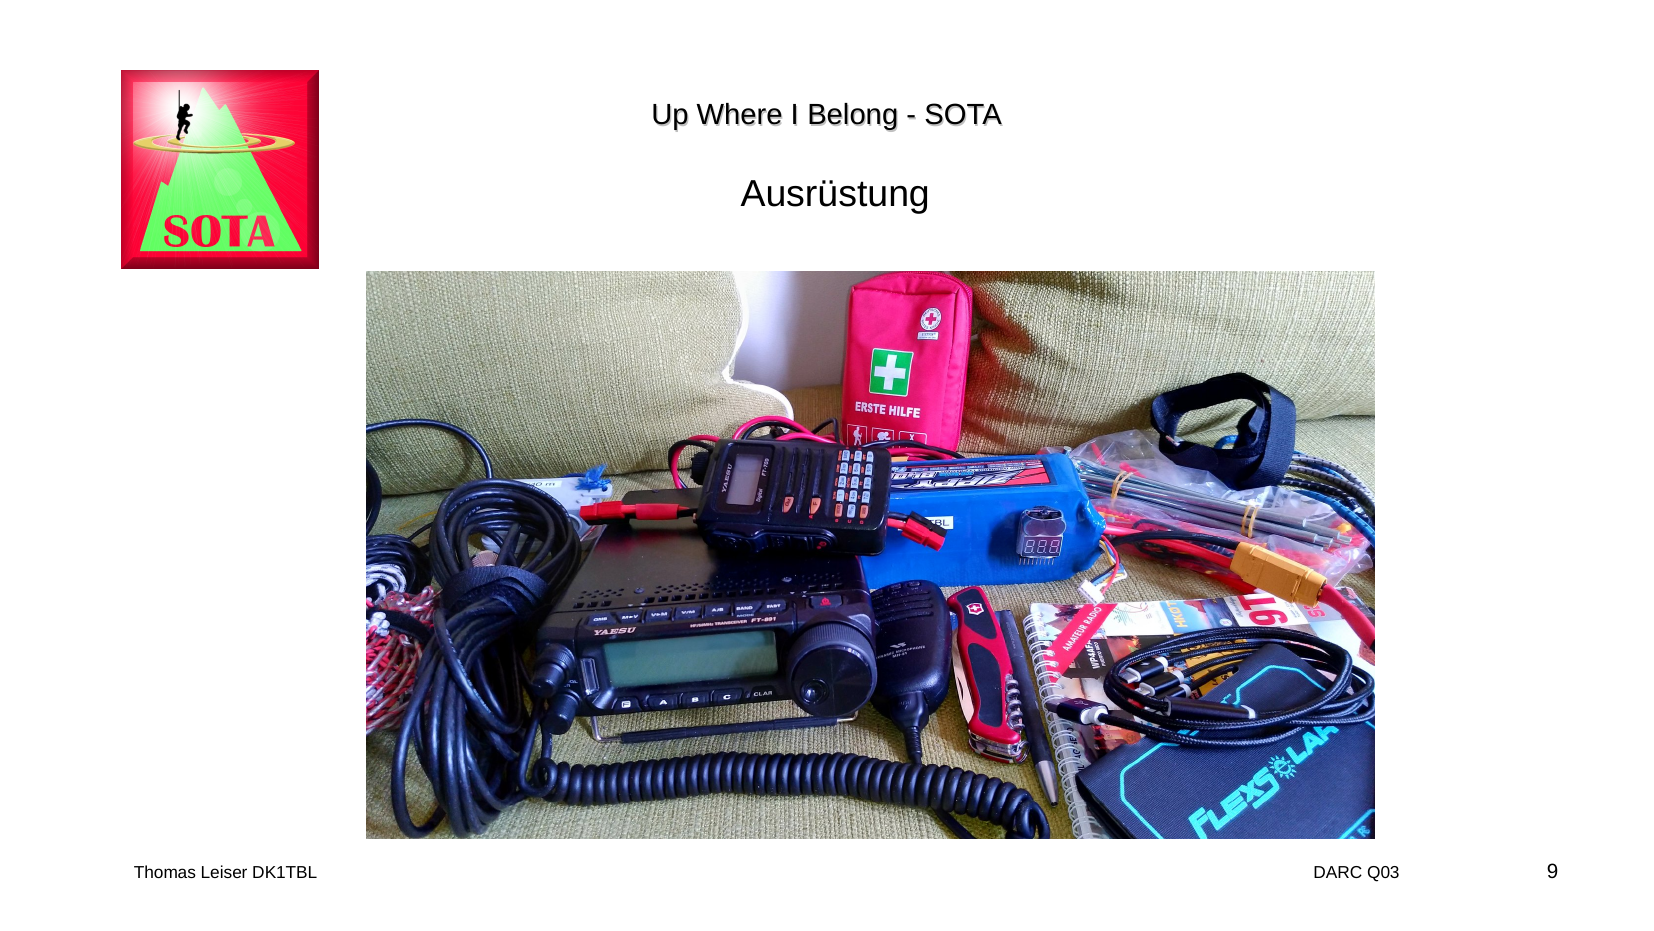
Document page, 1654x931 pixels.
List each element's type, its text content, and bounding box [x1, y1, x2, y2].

list Thomas Leiser DK1TBL DARC Q03 9 [75, 828, 1564, 896]
title Up Where I Belong - SOTA [82, 37, 1571, 193]
picture [121, 70, 319, 269]
picture [366, 271, 1375, 839]
text_box Ausrüstung [725, 165, 945, 223]
